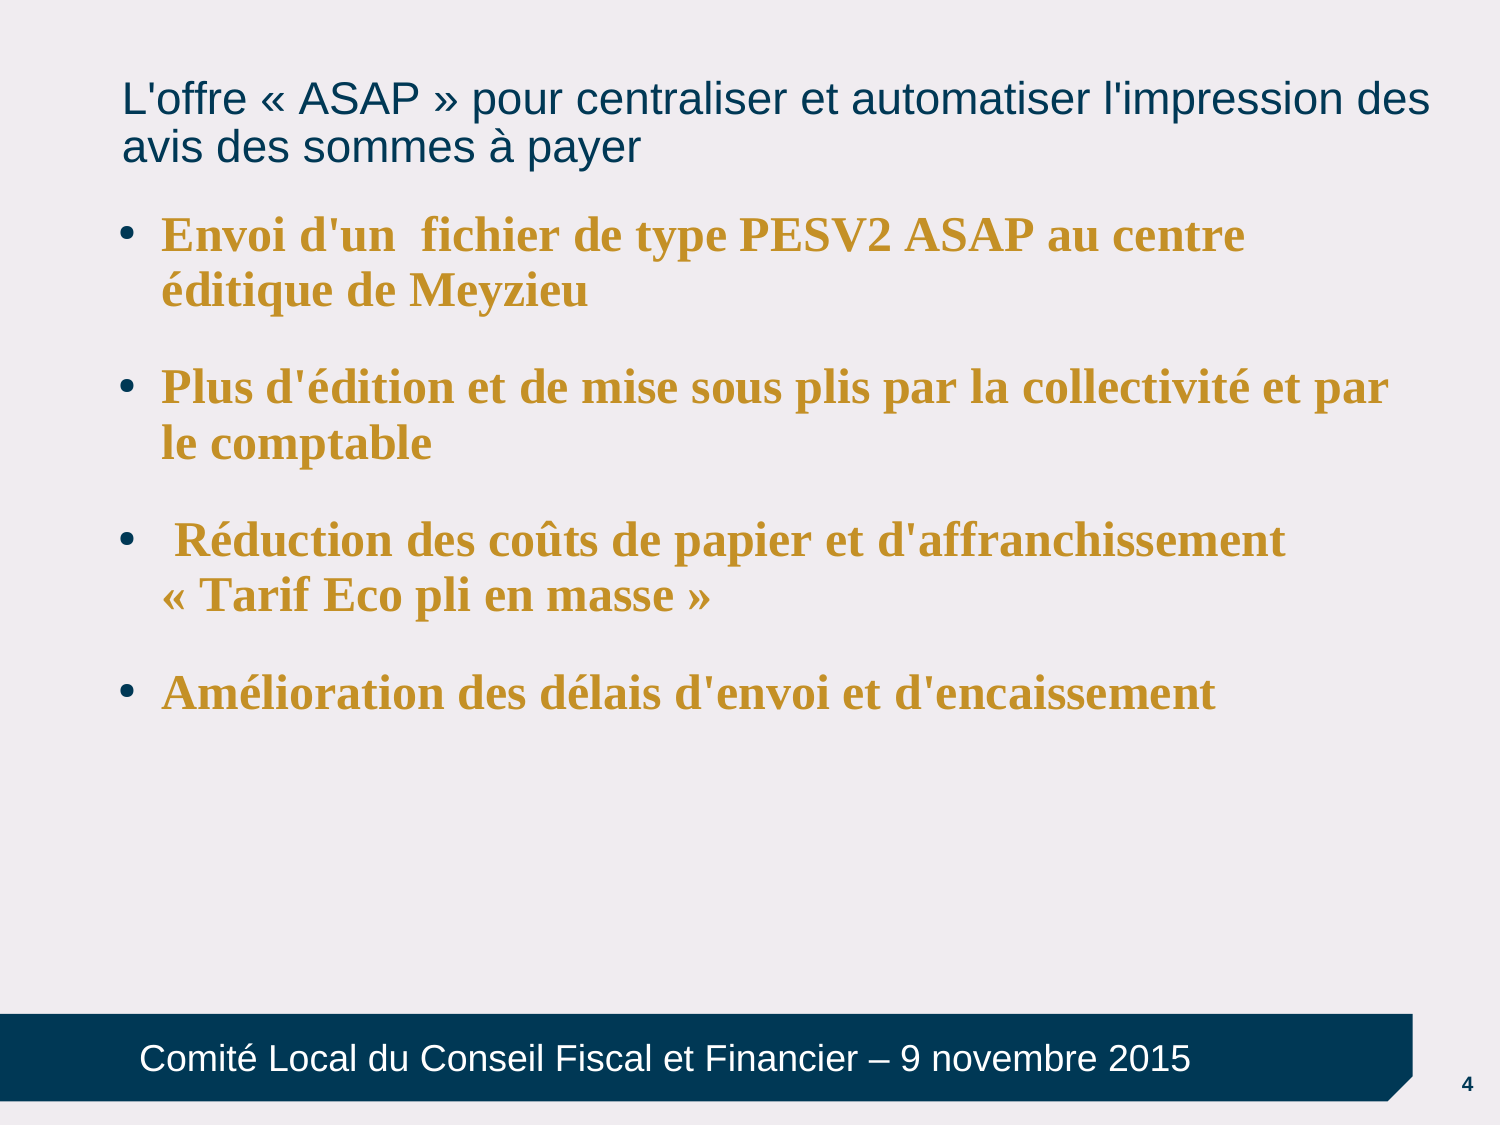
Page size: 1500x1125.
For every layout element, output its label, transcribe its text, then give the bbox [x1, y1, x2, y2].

title L'offre « ASAP » pour centraliser et automatiser l'impression des avis des sommes à payer [121, 68, 1438, 149]
list Envoi d'un fichier de type PESV2 ASAP au centre éditique de Meyzieu Plus d'édition et de mise sous plis par la collectivité et par le comptable Réduction des coûts de papier et d'affranchissement « Tarif Eco pli en masse » Amélioration des délais d'envoi et d'encaissement [118, 975, 1418, 1125]
text_box [59, 149, 1477, 975]
